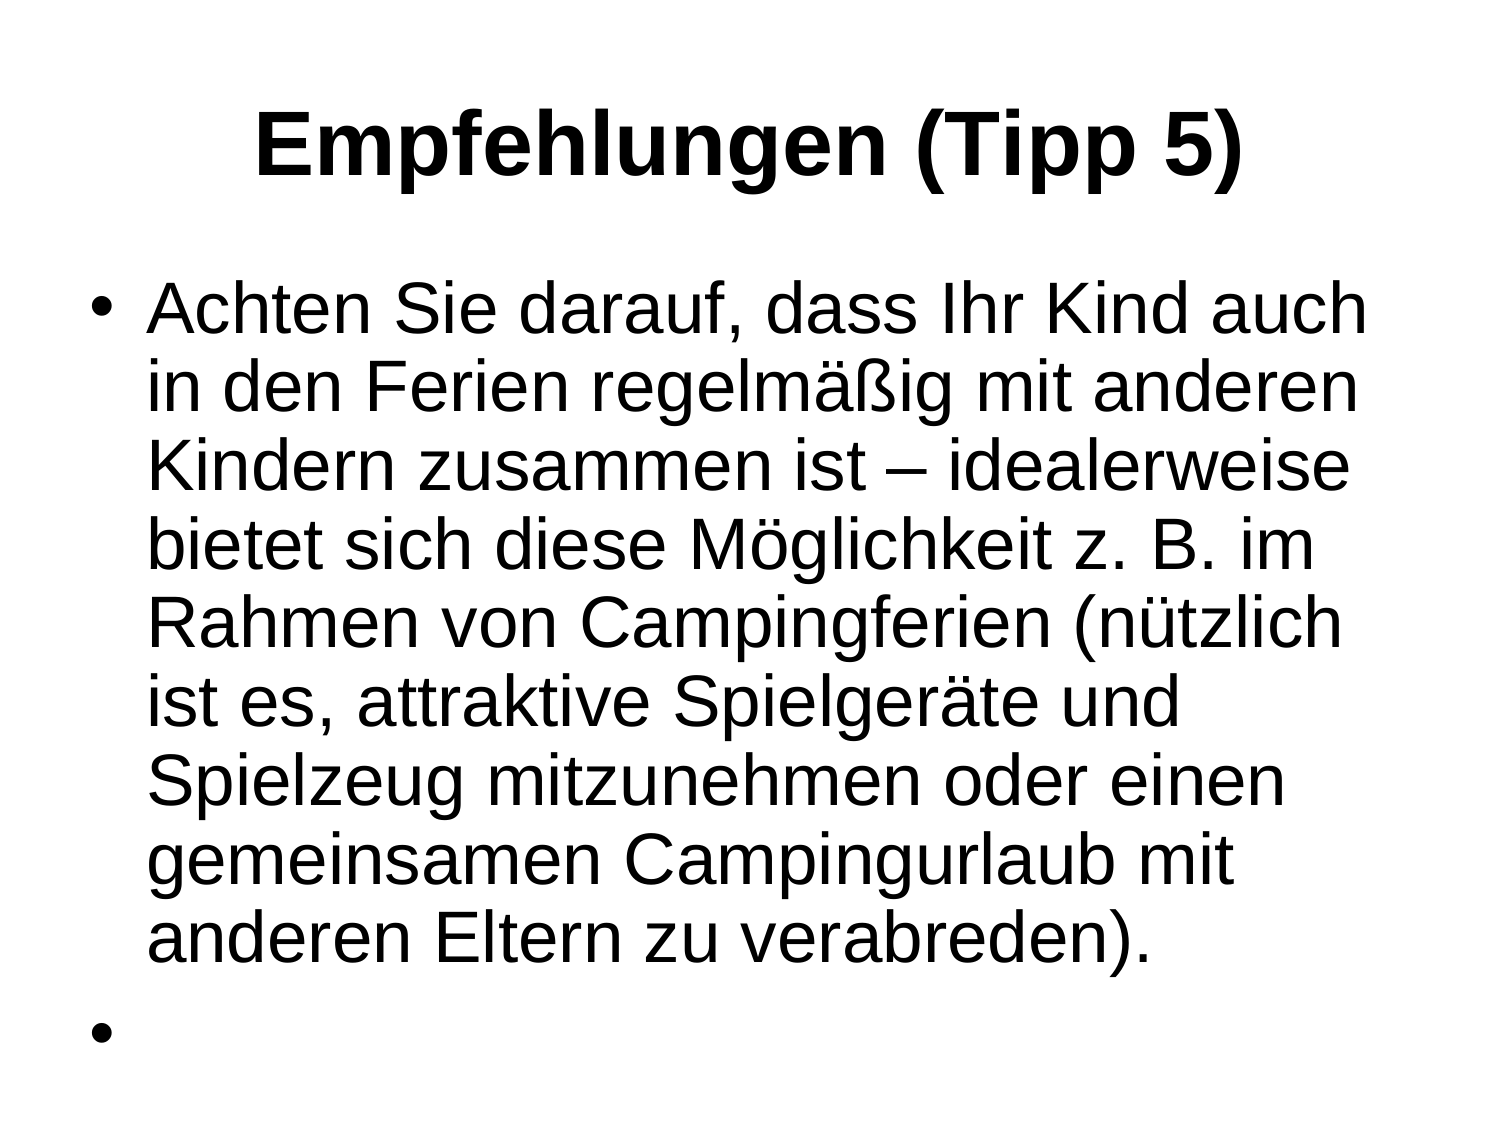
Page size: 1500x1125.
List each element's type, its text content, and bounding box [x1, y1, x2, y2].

title Empfehlungen (Tipp 5) [75, 45, 1426, 233]
list Achten Sie darauf, dass Ihr Kind auch in den Ferien regelmäßig mit anderen Kindern zusammen ist – idealerweise bietet sich diese Möglichkeit z. B. im Rahmen von Campingferien (nützlich ist es, attraktive Spielgeräte und Spielzeug mitzunehmen oder einen gemeinsamen Campingurlaub mit anderen Eltern zu verabreden). [75, 262, 1426, 1005]
